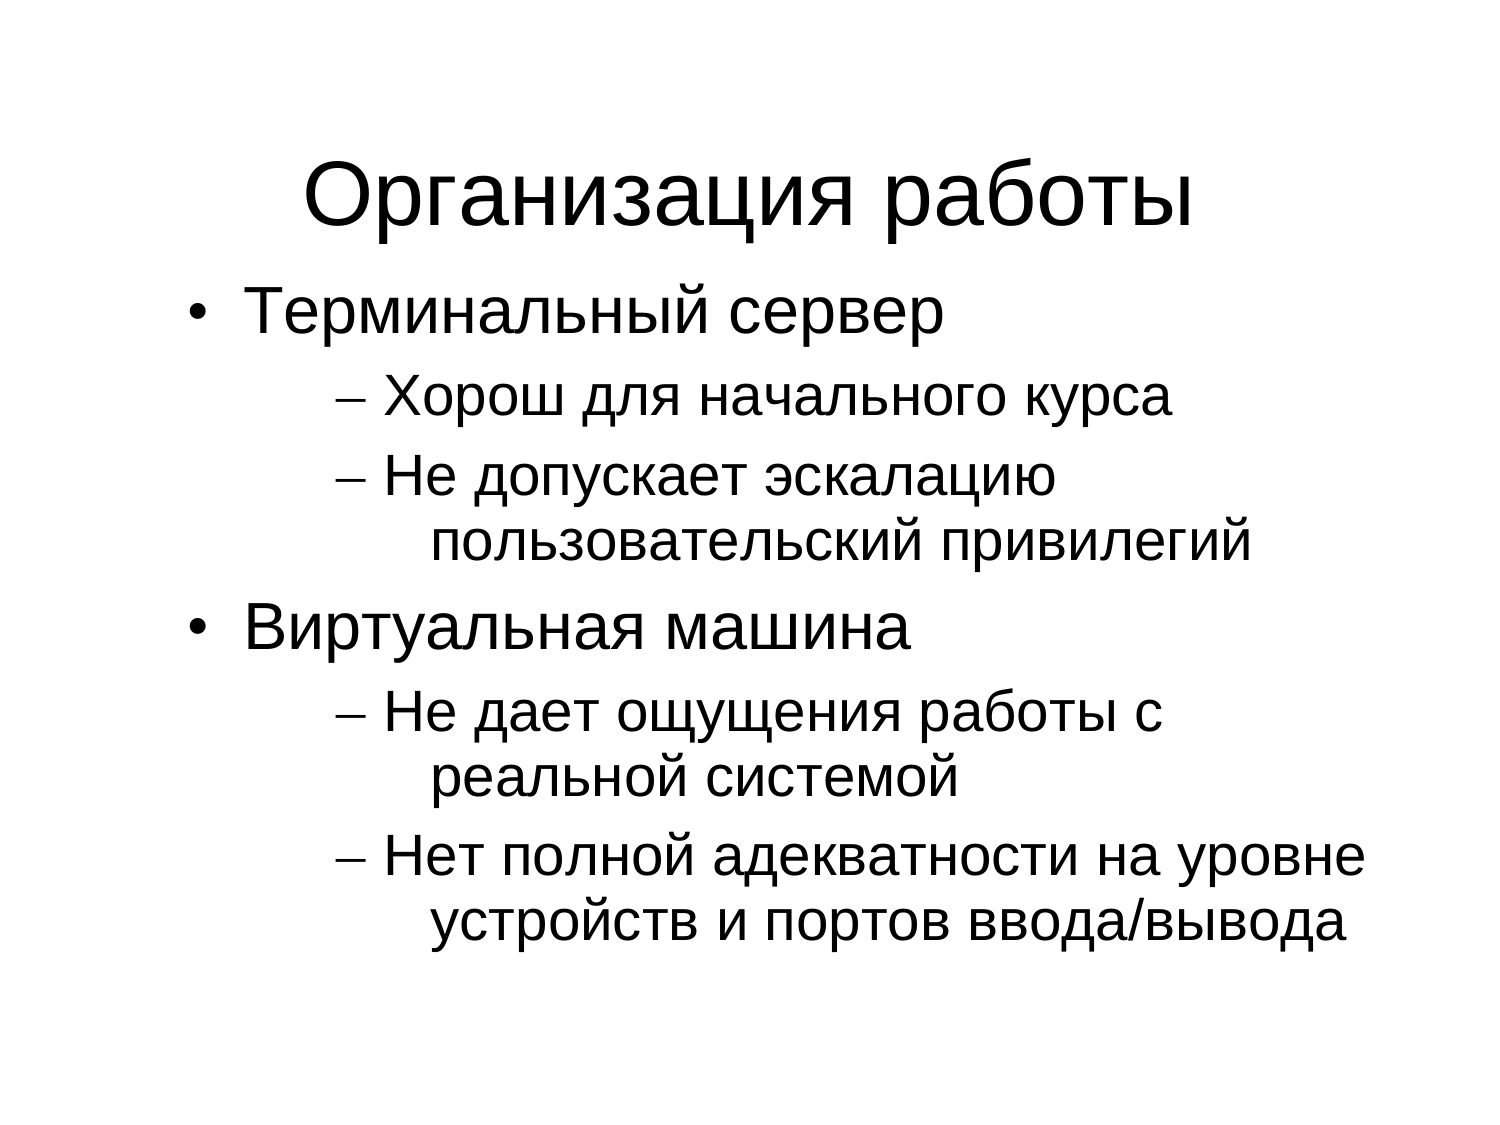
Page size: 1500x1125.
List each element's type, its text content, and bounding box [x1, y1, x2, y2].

list Терминальный сервер Хорош для начального курса Не допускает эскалацию пользовательский привилегий Виртуальная машина Не дает ощущения работы с реальной системой Нет полной адекватности на уровне устройств и портов ввода/вывода [172, 265, 1447, 1030]
title Организация работы [112, 75, 1388, 312]
